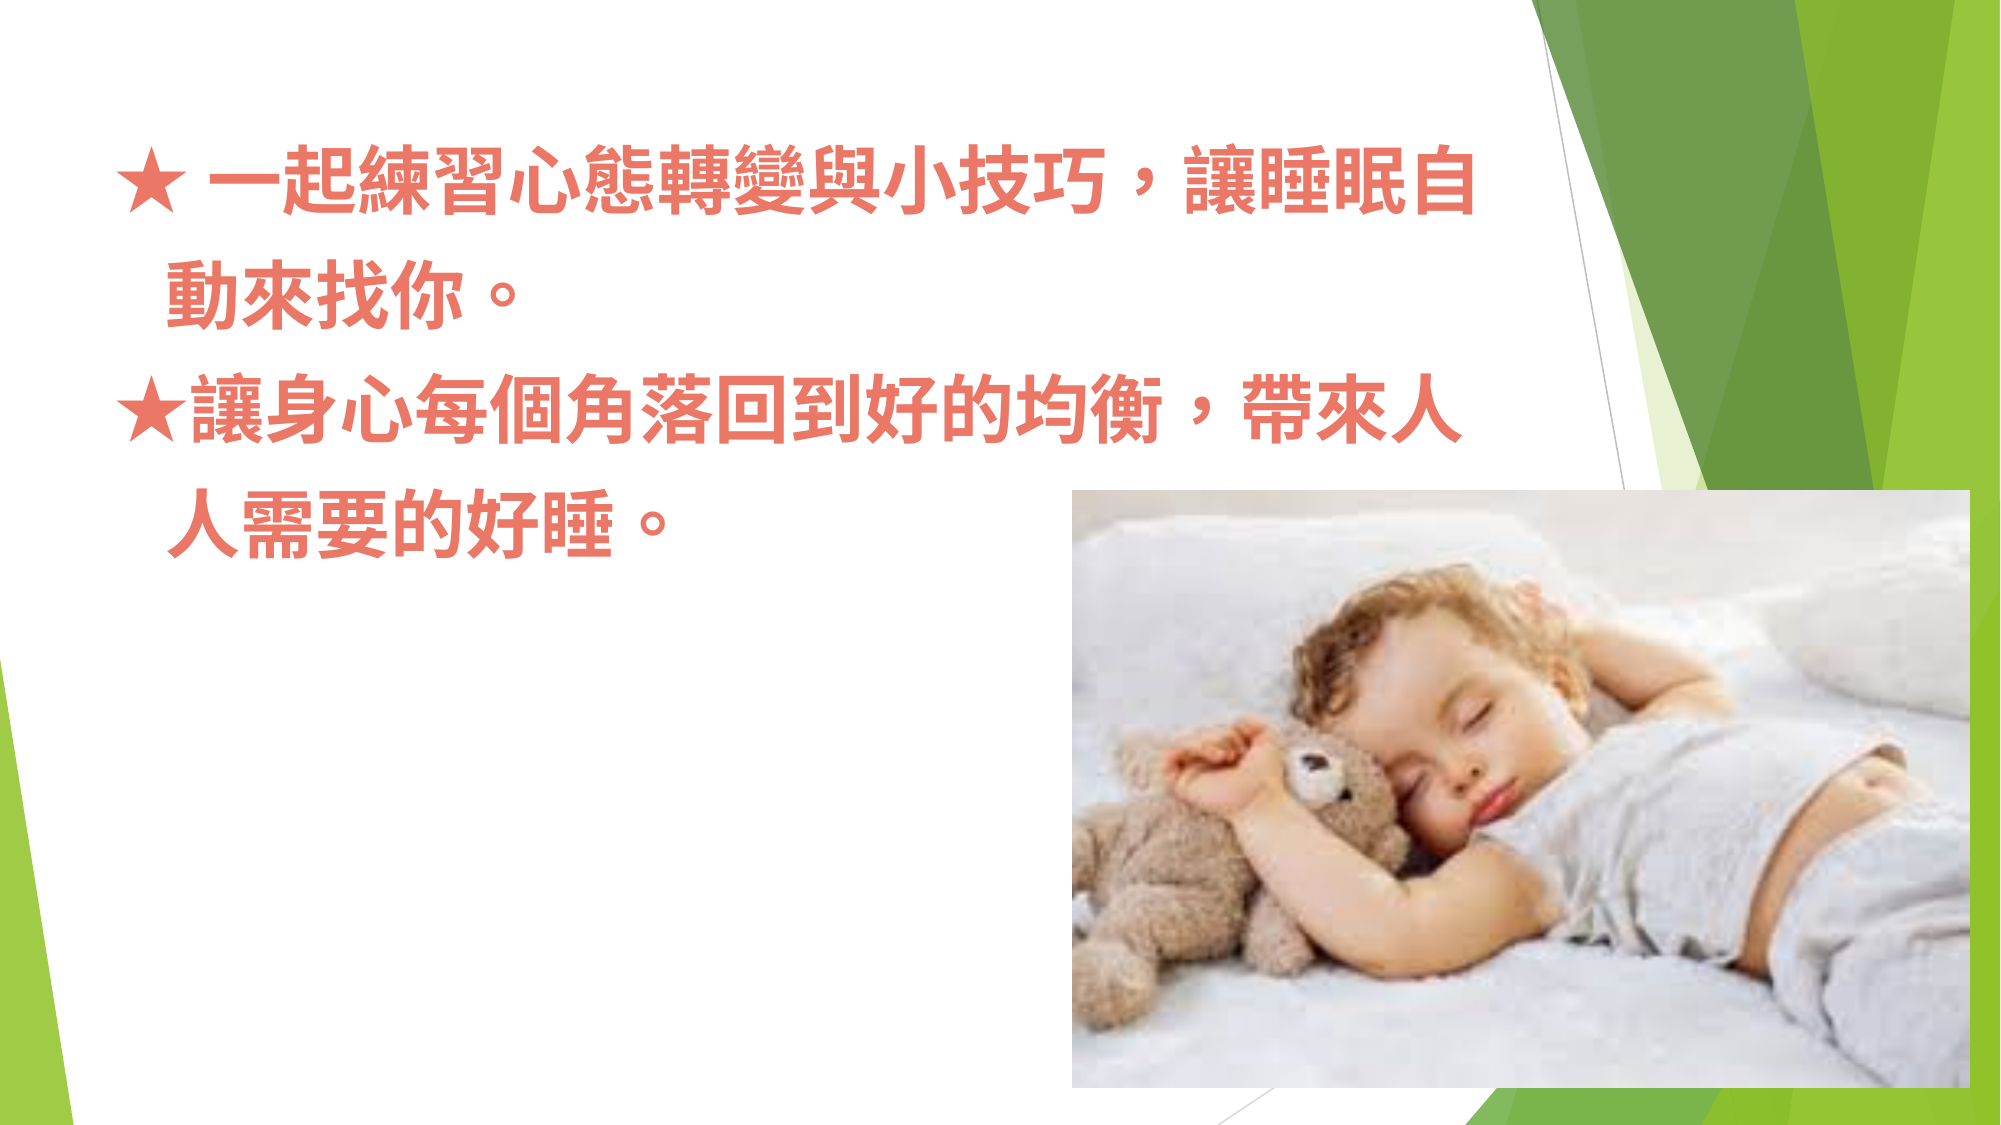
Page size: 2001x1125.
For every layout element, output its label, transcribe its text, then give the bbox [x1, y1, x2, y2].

picture [1072, 490, 1970, 1088]
title ★一起練習心態轉變與小技巧，讓睡眠自 動來找你。 ★讓身心每個角落回到好的均衡，帶來人 人需要的好睡。 [99, 101, 1510, 544]
